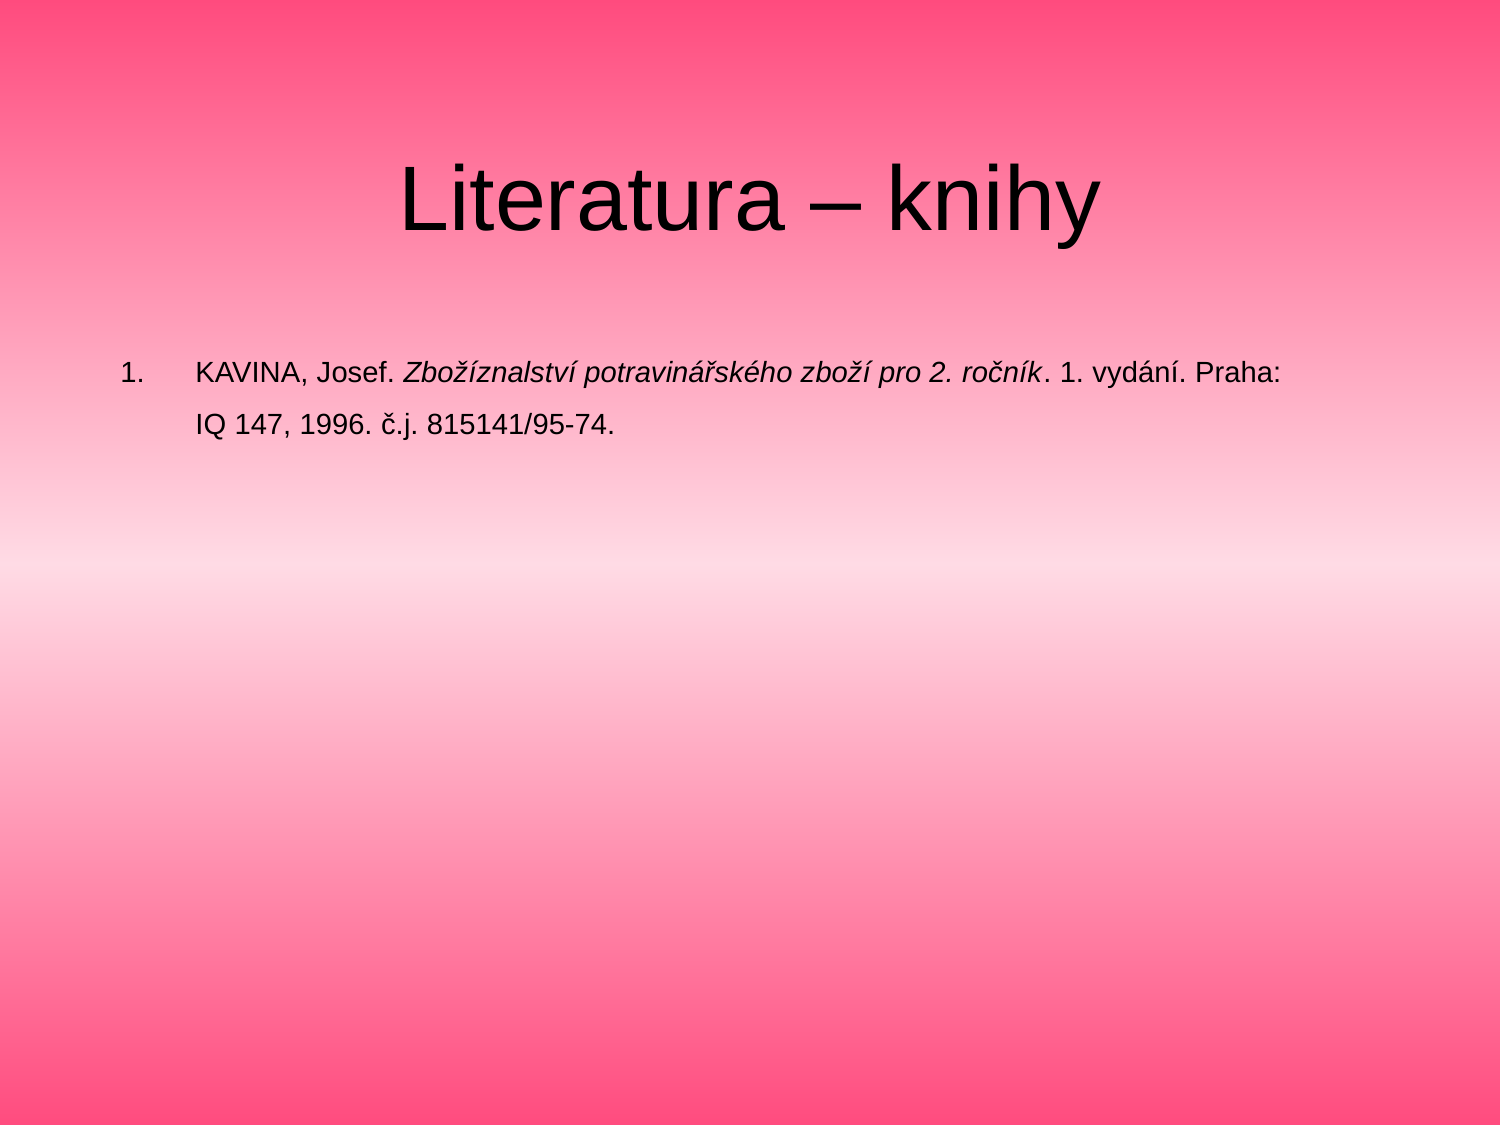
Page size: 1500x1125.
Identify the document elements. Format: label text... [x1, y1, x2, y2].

title Literatura – knihy [112, 99, 1388, 288]
list KAVINA, Josef. Zbožíznalství potravinářského zboží pro 2. ročník. 1. vydání. Praha: IQ 147, 1996. č.j. 815141/95-74. [105, 328, 1325, 1004]
